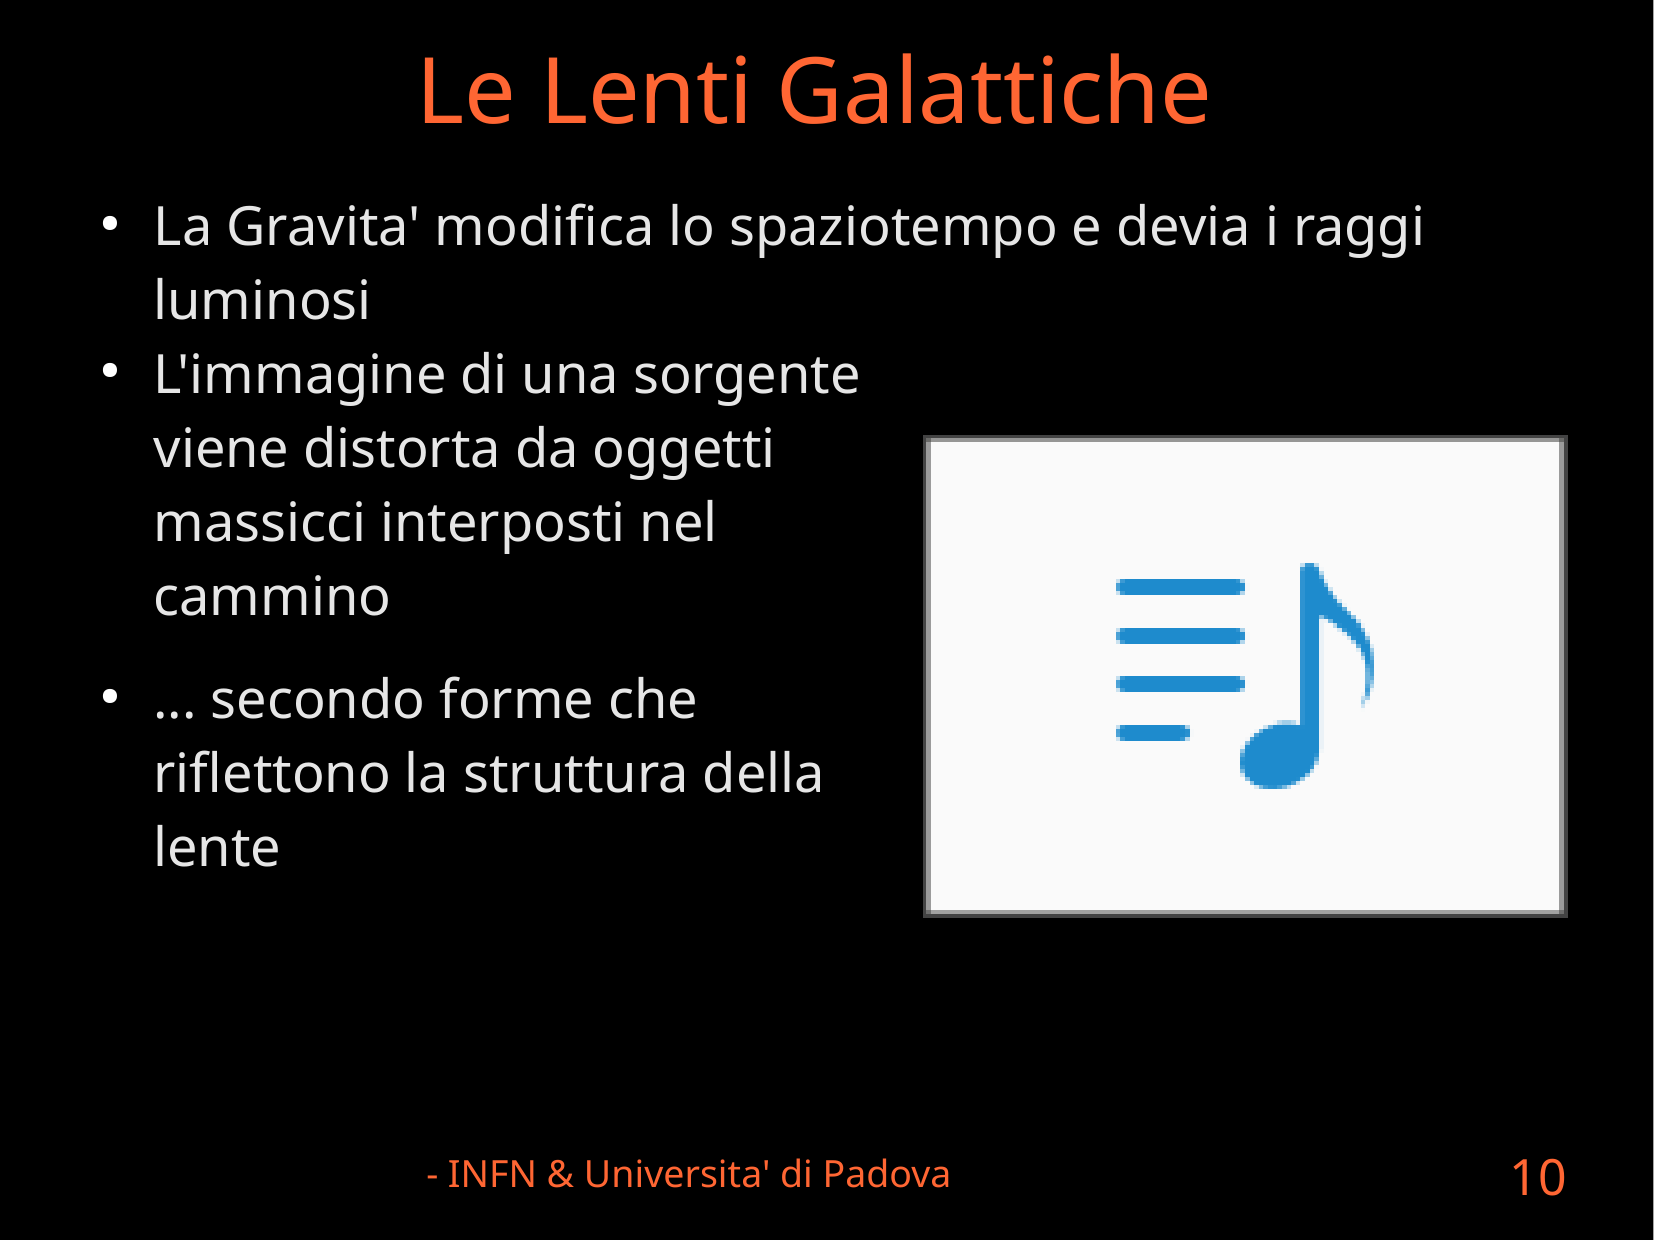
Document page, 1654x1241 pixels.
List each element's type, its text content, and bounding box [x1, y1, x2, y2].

title Le Lenti Galattiche [82, 19, 1571, 157]
list La Gravita' modifica lo spaziotempo e devia i raggi luminosi [82, 187, 1571, 272]
text_box [921, 433, 1569, 920]
list L'immagine di una sorgente viene distorta da oggetti massicci interposti nel cammino ... secondo forme che riflettono la struttura della lente [82, 335, 938, 898]
